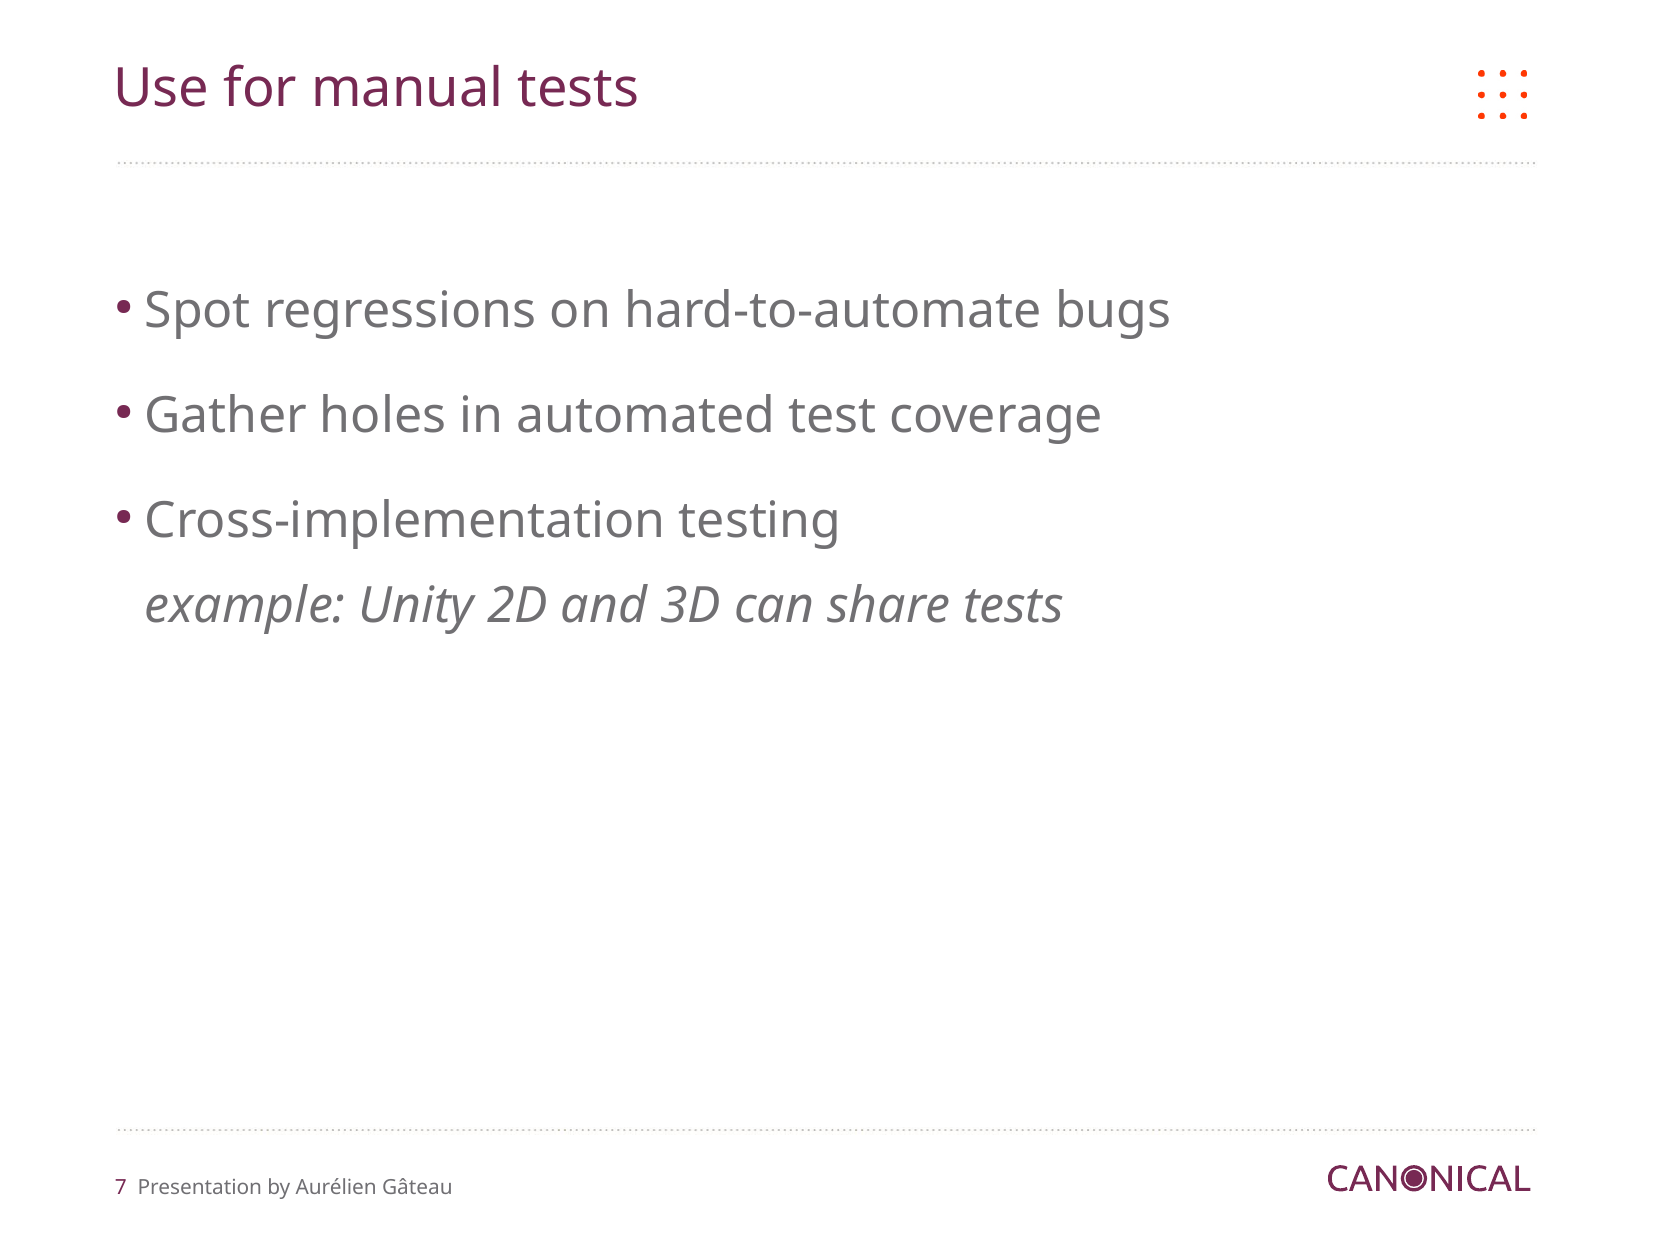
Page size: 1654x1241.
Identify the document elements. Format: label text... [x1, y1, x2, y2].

picture [116, 160, 1539, 168]
title Use for manual tests [113, 64, 1382, 107]
list Spot regressions on hard-to-automate bugs Gather holes in automated test coverage Cross-implementation testing example: Unity 2D and 3D can share tests [115, 256, 1540, 1076]
picture [116, 1128, 1539, 1135]
picture [1478, 70, 1527, 119]
